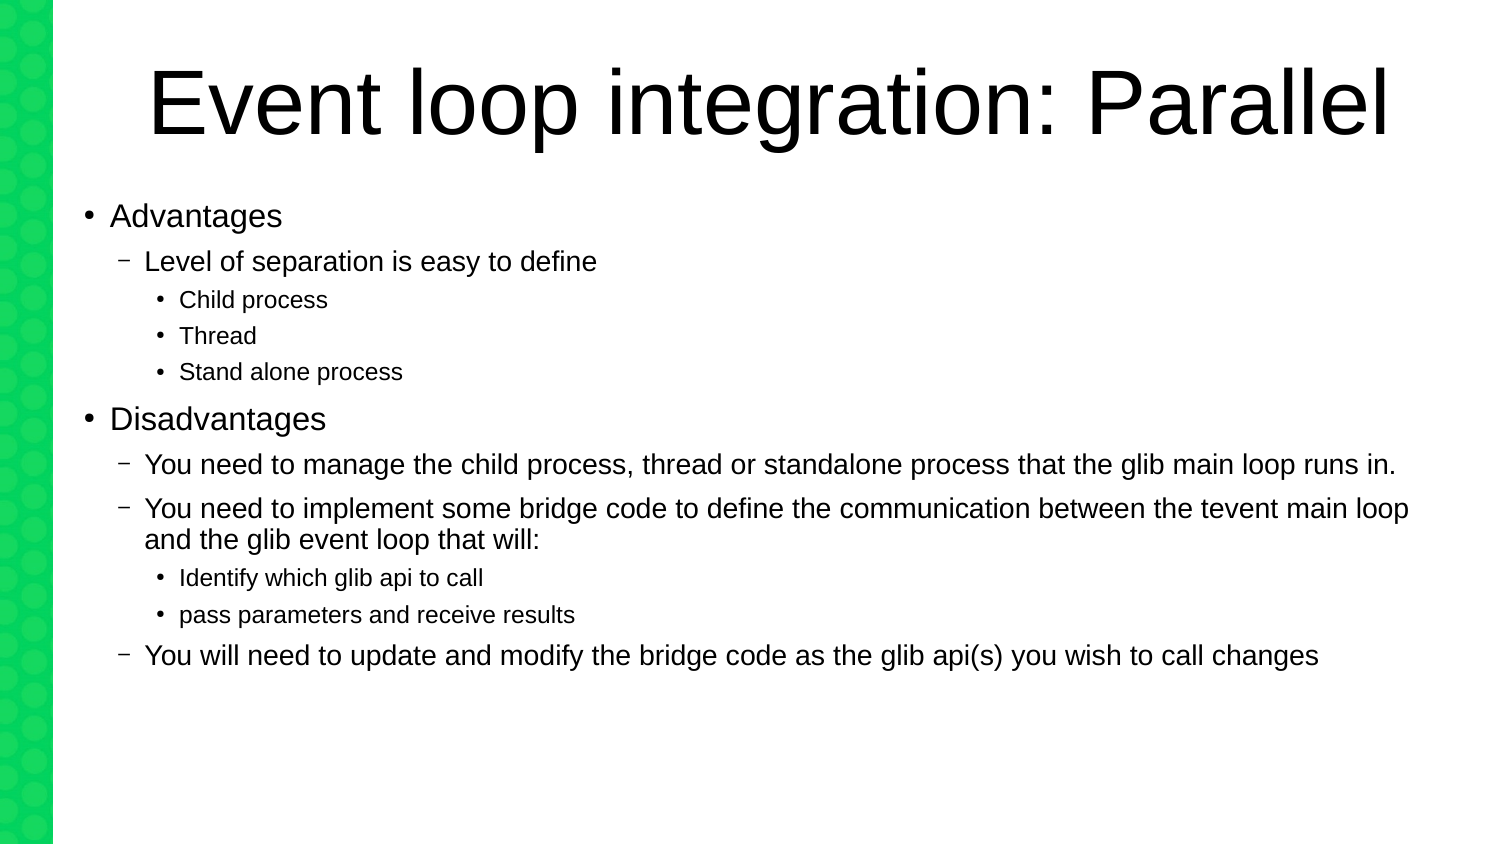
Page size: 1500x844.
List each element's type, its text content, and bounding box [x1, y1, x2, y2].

picture [0, 0, 61, 844]
title Event loop integration: Parallel [143, 51, 1397, 154]
list Advantages Level of separation is easy to define Child process Thread Stand alone process Disadvantages You need to manage the child process, thread or standalone process that the glib main loop runs in. You need to implement some bridge code to define the communication between the tevent main loop and the glib event loop that will: Identify which glib api to call pass parameters and receive results You will need to update and modify the bridge code as the glib api(s) you wish to call changes [75, 197, 1425, 687]
